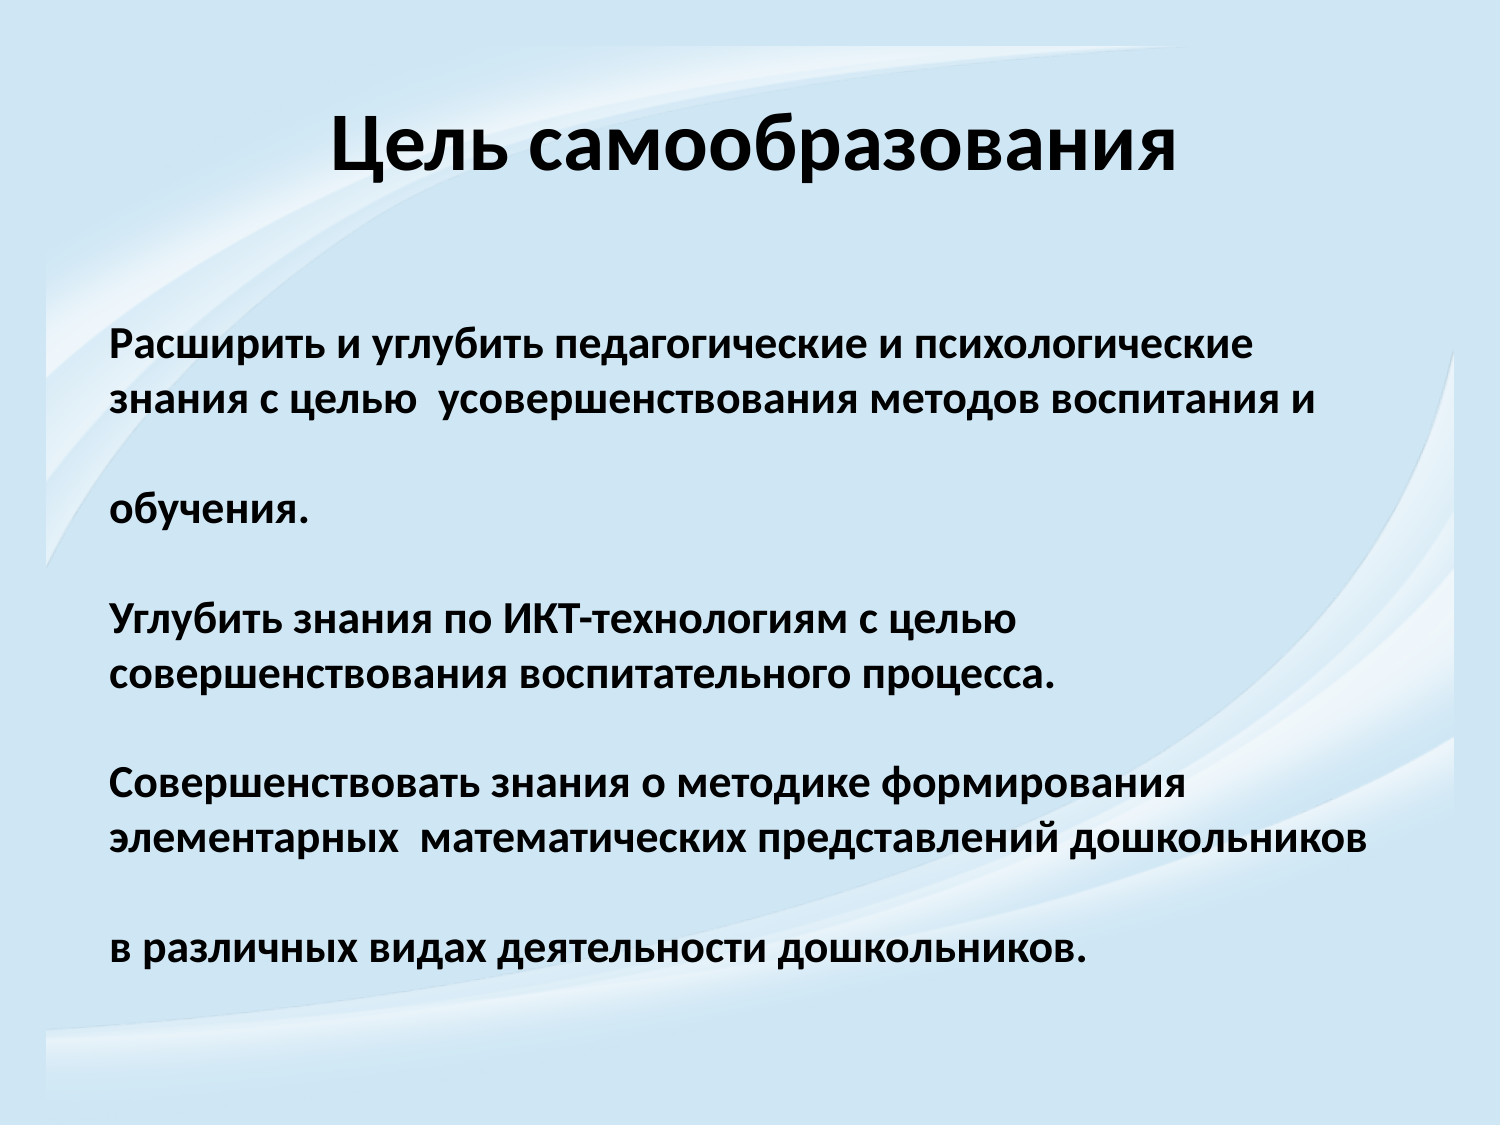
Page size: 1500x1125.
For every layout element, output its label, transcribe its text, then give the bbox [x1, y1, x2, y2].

text_box Расширить и углубить педагогические и психологические знания с целью усовершенствования методов воспитания и обучения. Углубить знания по ИКТ-технологиям с целью совершенствования воспитательного процесса. Совершенствовать знания о методике формирования элементарных математических представлений дошкольников в различных видах деятельности дошкольников. [94, 304, 1406, 980]
text_box Цель самообразования [315, 80, 1194, 196]
picture [46, 46, 1454, 1125]
